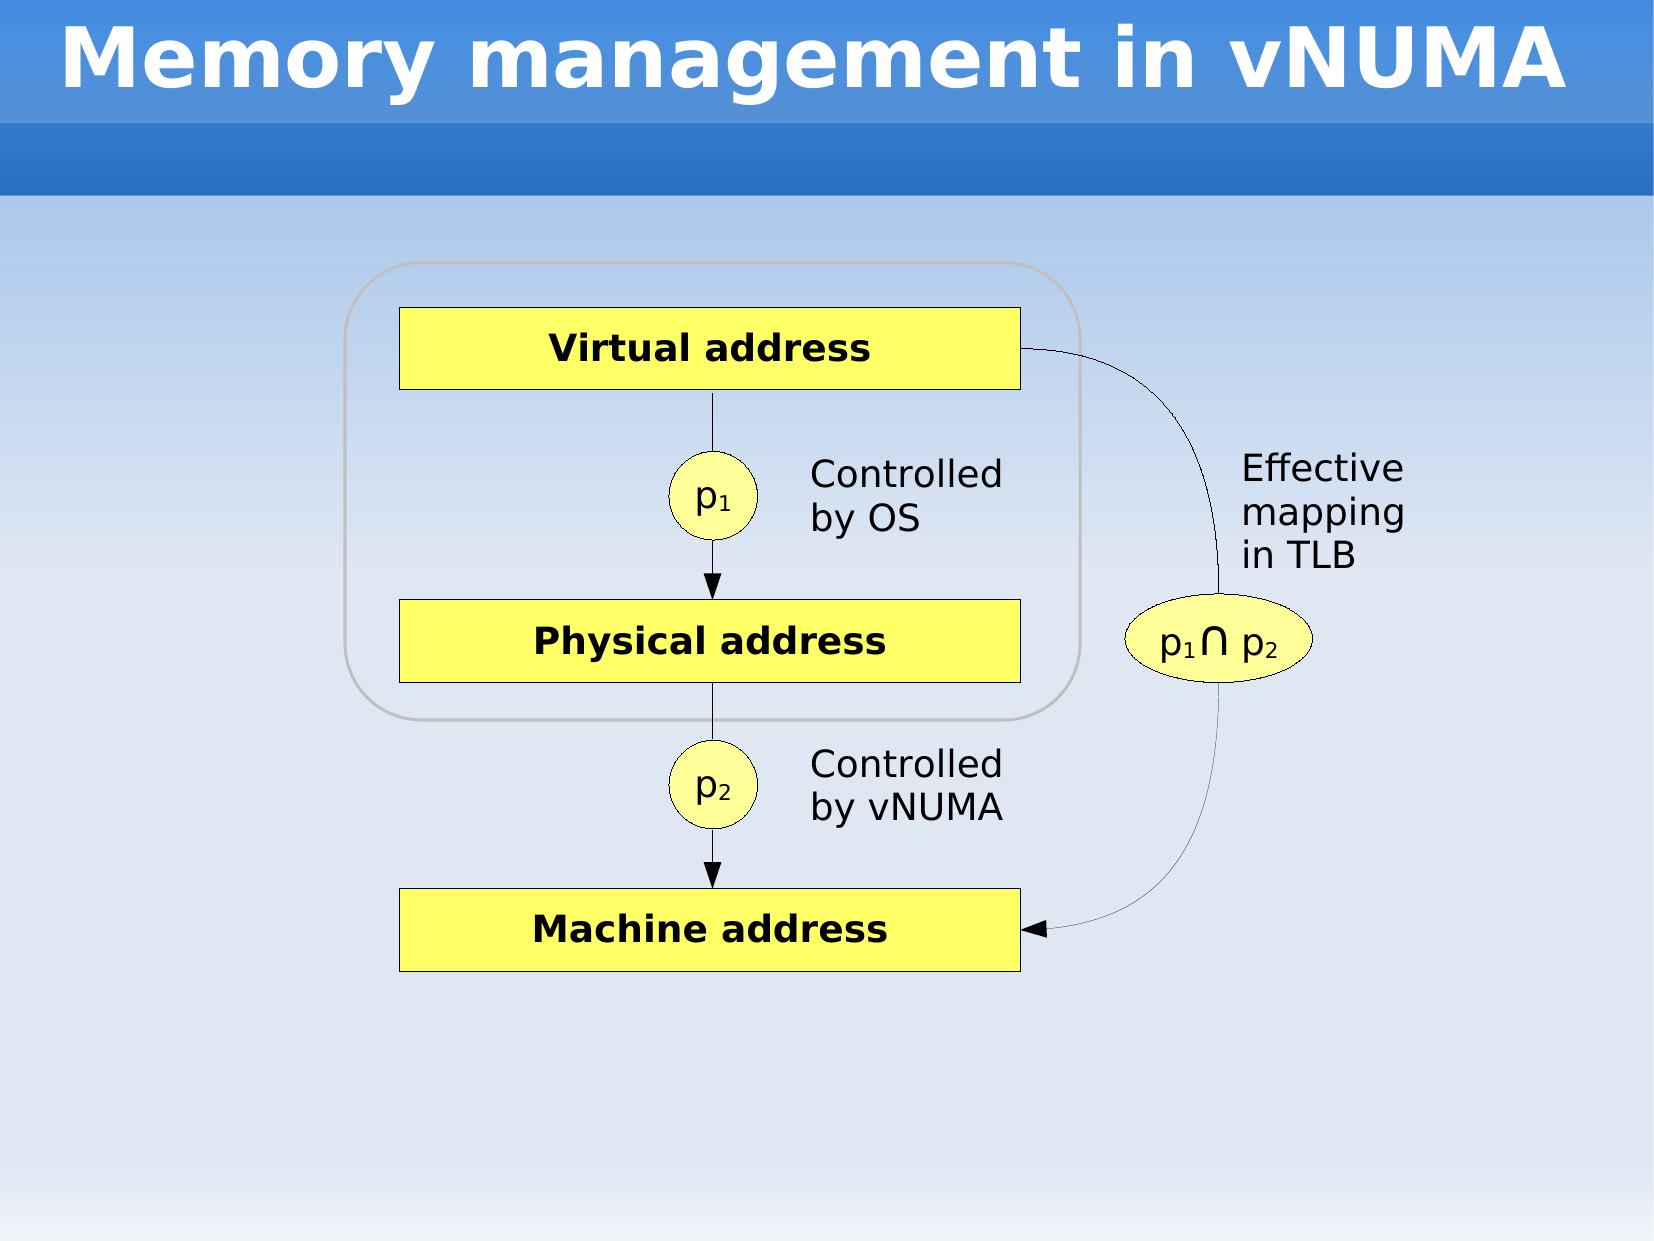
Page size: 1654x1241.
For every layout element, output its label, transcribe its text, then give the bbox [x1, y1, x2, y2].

title Memory management in vNUMA [59, 7, 1595, 111]
text_box p1 [668, 451, 758, 541]
text_box p2 [668, 740, 758, 829]
text_box Machine address [399, 888, 1021, 972]
text_box Effective mapping in TLB [1226, 439, 1418, 586]
text_box Controlled by OS [795, 445, 1015, 548]
text_box Controlled by vNUMA [795, 735, 1015, 837]
picture [0, 0, 1654, 1241]
text_box Physical address [399, 599, 1021, 683]
text_box Virtual address [399, 307, 1021, 390]
text_box p1∩p2 [1124, 593, 1313, 683]
